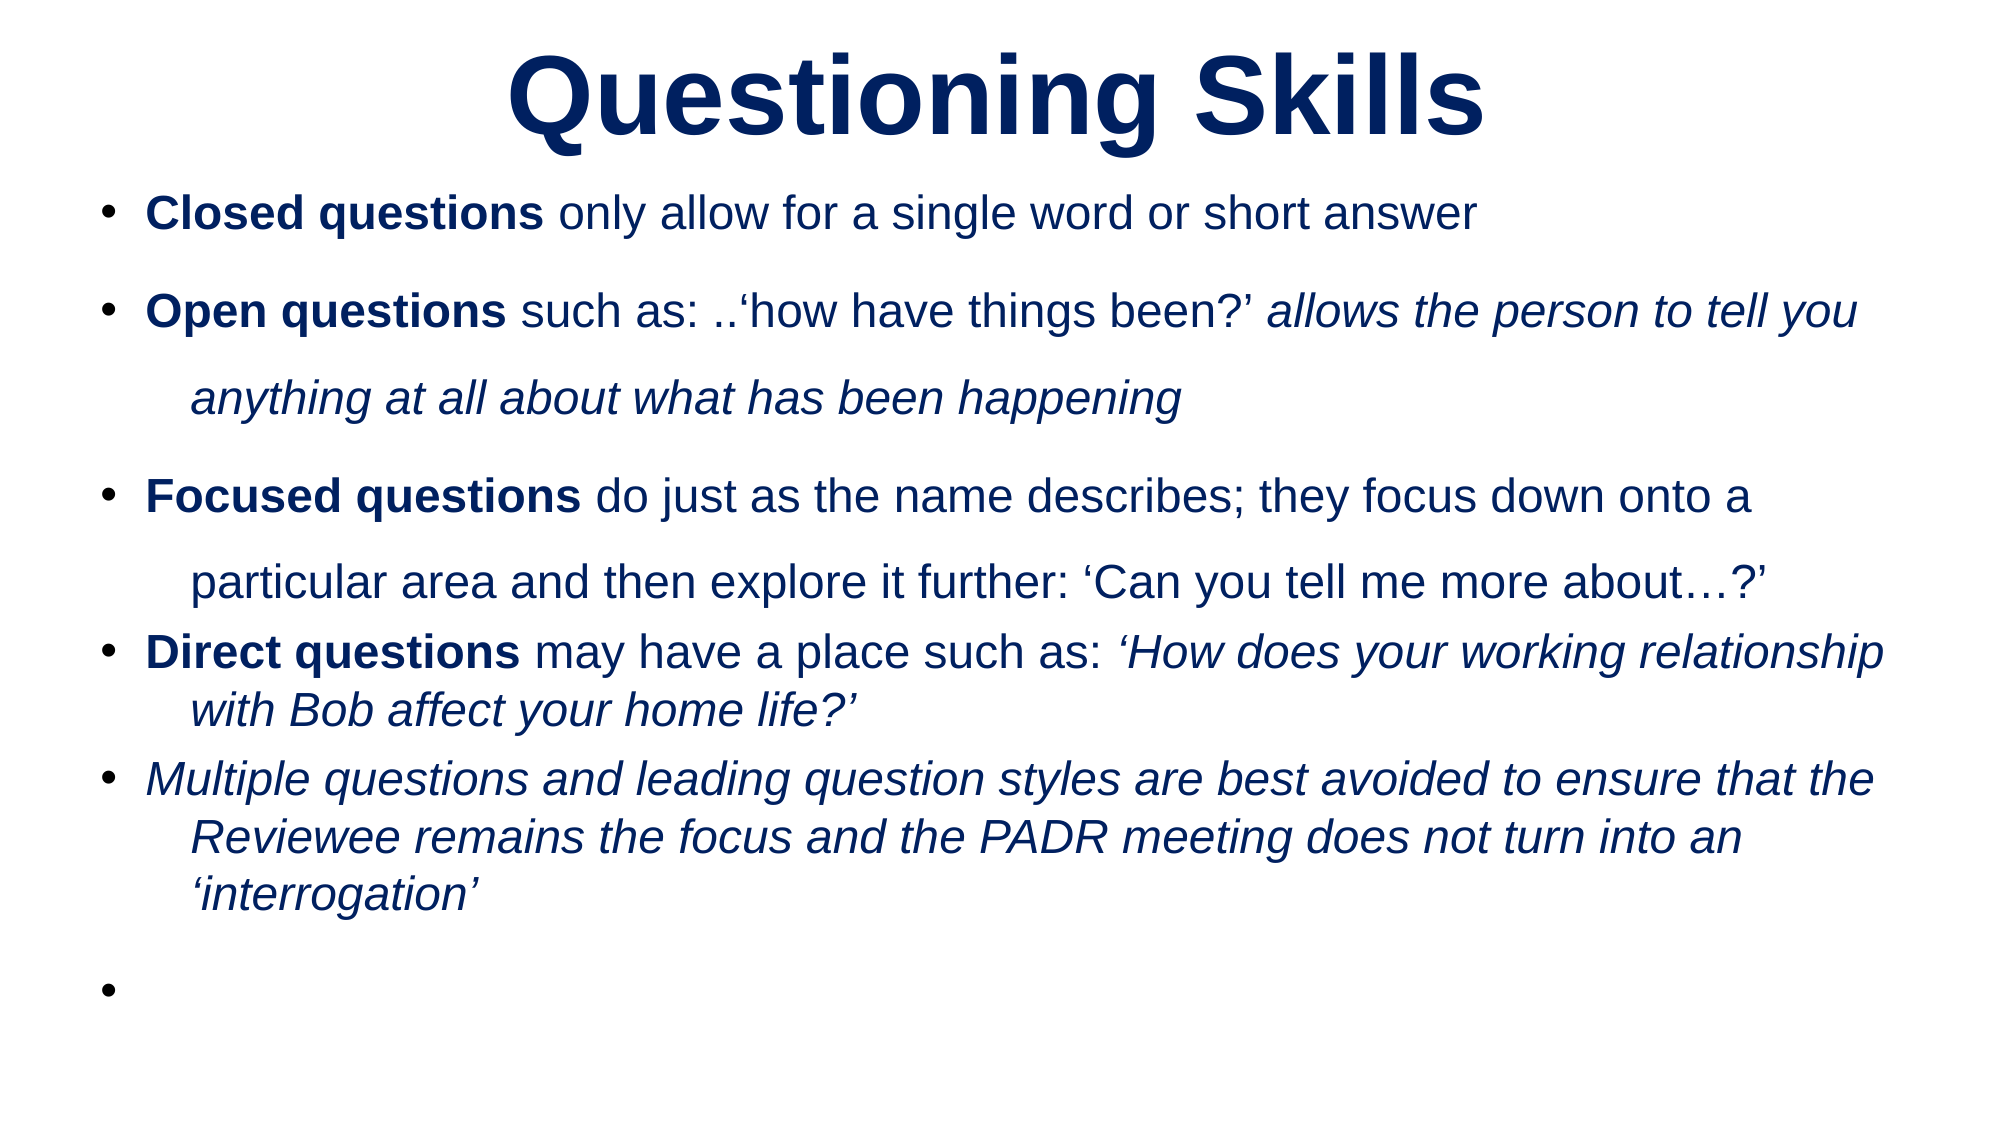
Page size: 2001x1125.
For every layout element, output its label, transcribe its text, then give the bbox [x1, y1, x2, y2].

title Questioning Skills [97, 14, 1898, 145]
list Closed questions only allow for a single word or short answer Open questions such as: ..‘how have things been?’ allows the person to tell you anything at all about what has been happening Focused questions do just as the name describes; they focus down onto a particular area and then explore it further: ‘Can you tell me more about…?’ Direct questions may have a place such as: ‘How does your working relationship with Bob affect your home life?’ Multiple questions and leading question styles are best avoided to ensure that the Reviewee remains the focus and the PADR meeting does not turn into an ‘interrogation’ [0, 145, 1960, 930]
